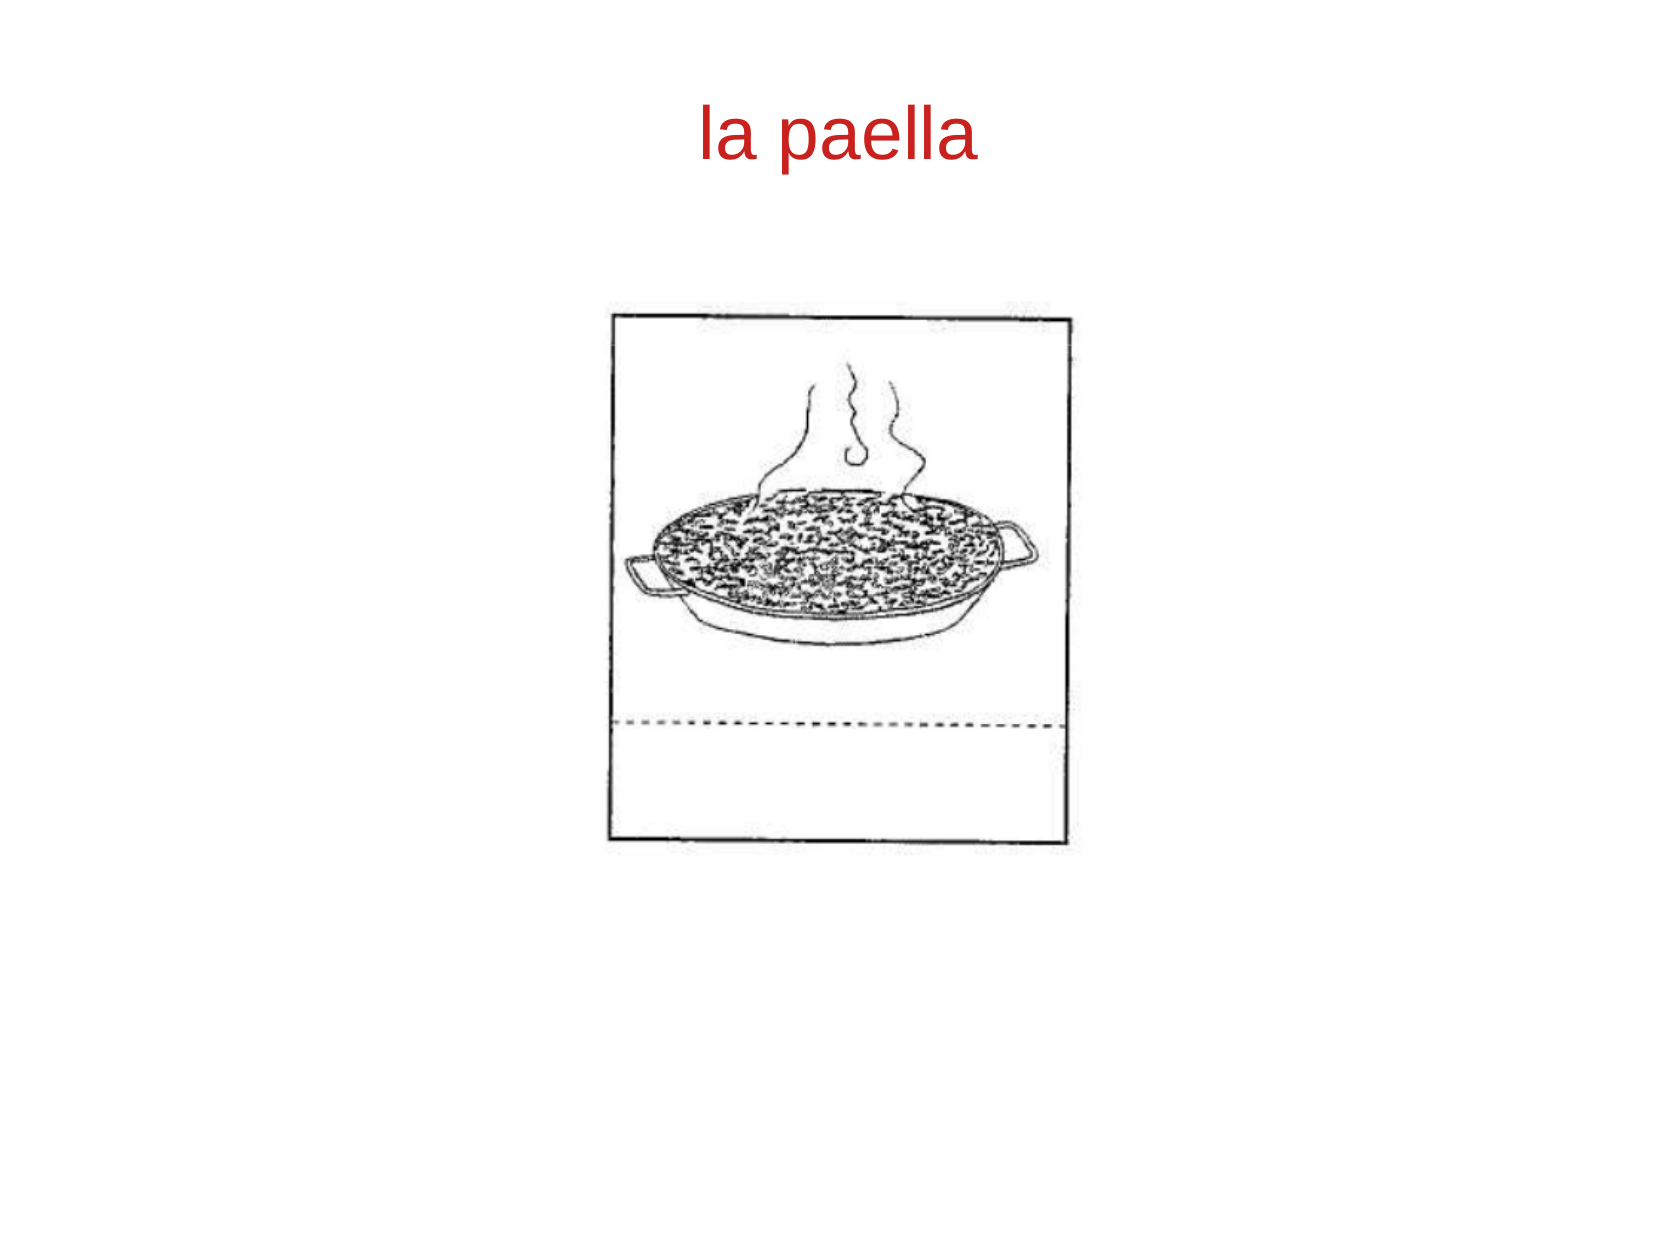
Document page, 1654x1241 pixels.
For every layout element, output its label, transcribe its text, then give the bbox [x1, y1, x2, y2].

text_box la paella [389, 58, 1288, 201]
picture [581, 291, 1094, 873]
